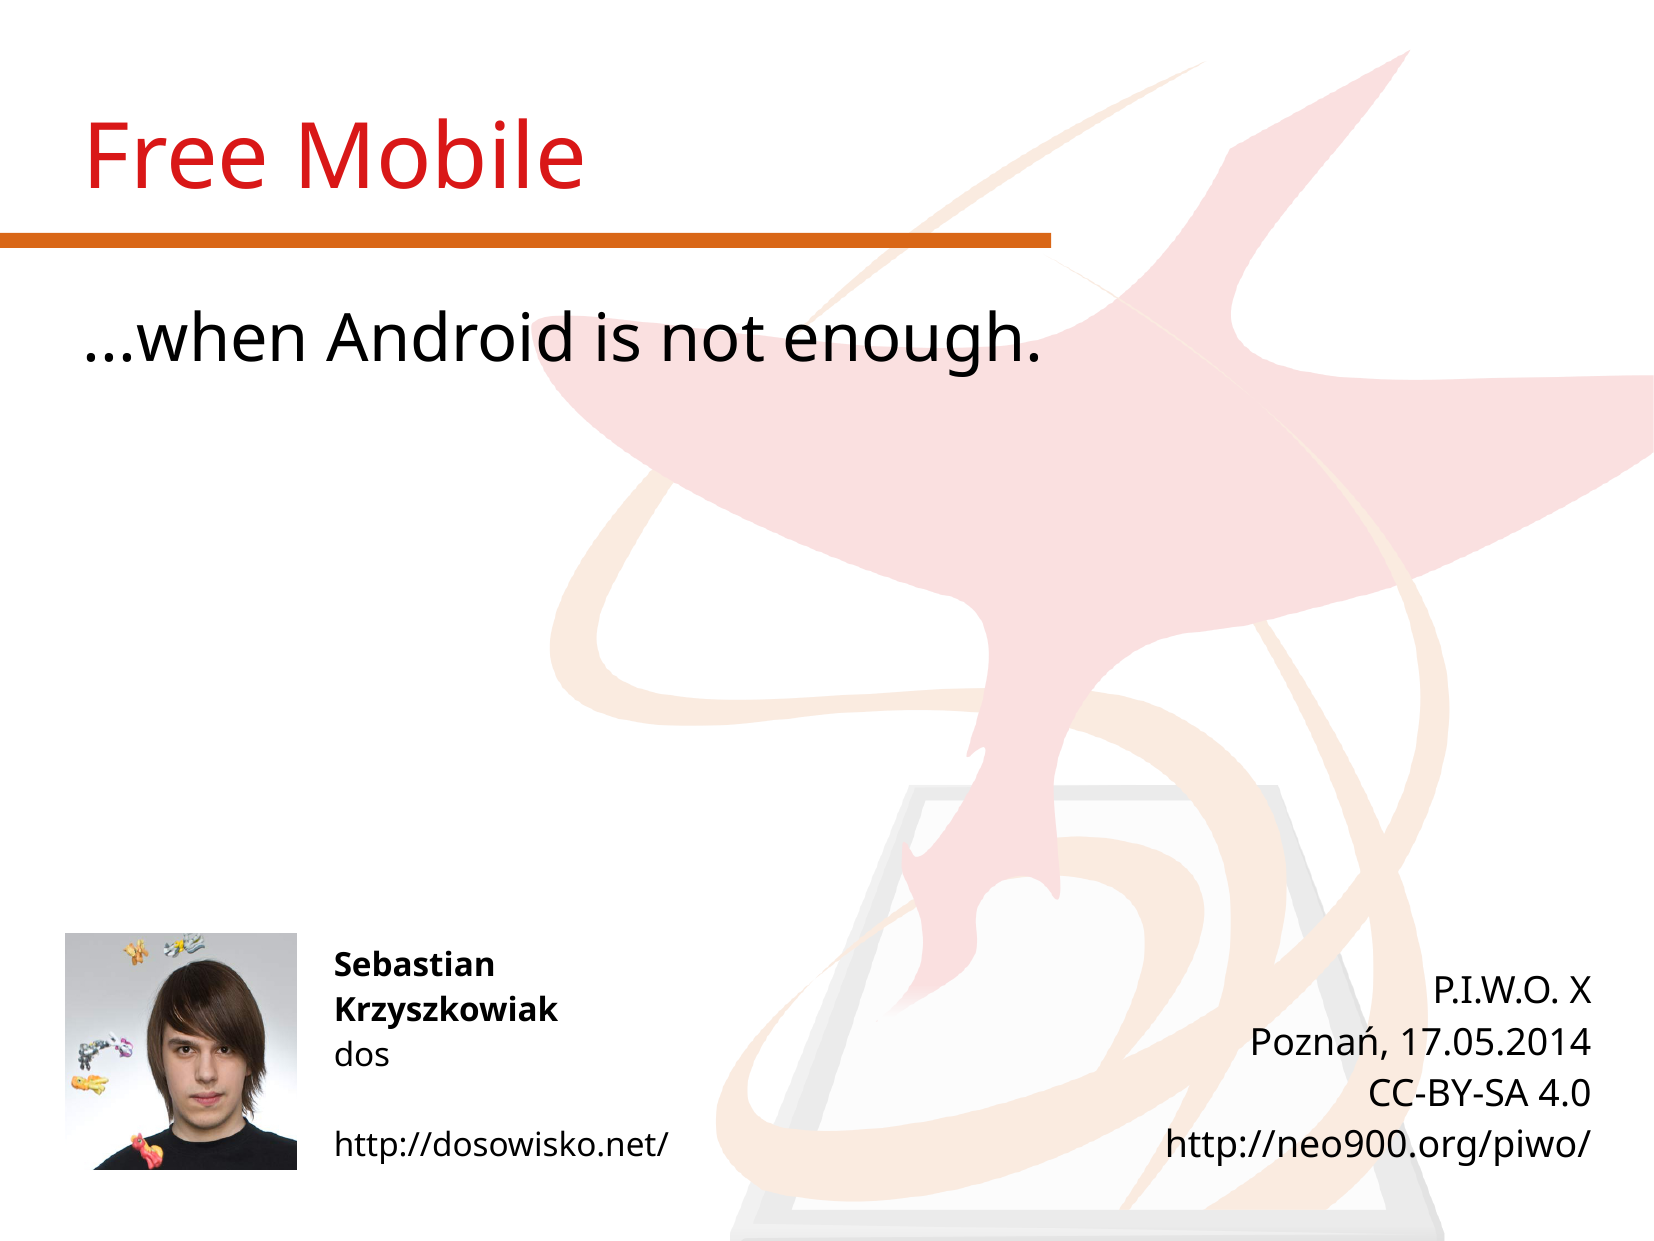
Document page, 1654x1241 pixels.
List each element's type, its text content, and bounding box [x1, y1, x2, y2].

text_box Sebastian Krzyszkowiak dos http://dosowisko.net/ [318, 933, 697, 1182]
picture [65, 933, 297, 1170]
subtitle ...when Android is not enough. [82, 290, 1571, 1010]
picture [531, 49, 1654, 1241]
text_box P.I.W.O. X Poznań, 17.05.2014 CC-BY-SA 4.0 http://neo900.org/piwo/ [1039, 956, 1607, 1176]
title Free Mobile [82, 49, 1571, 257]
